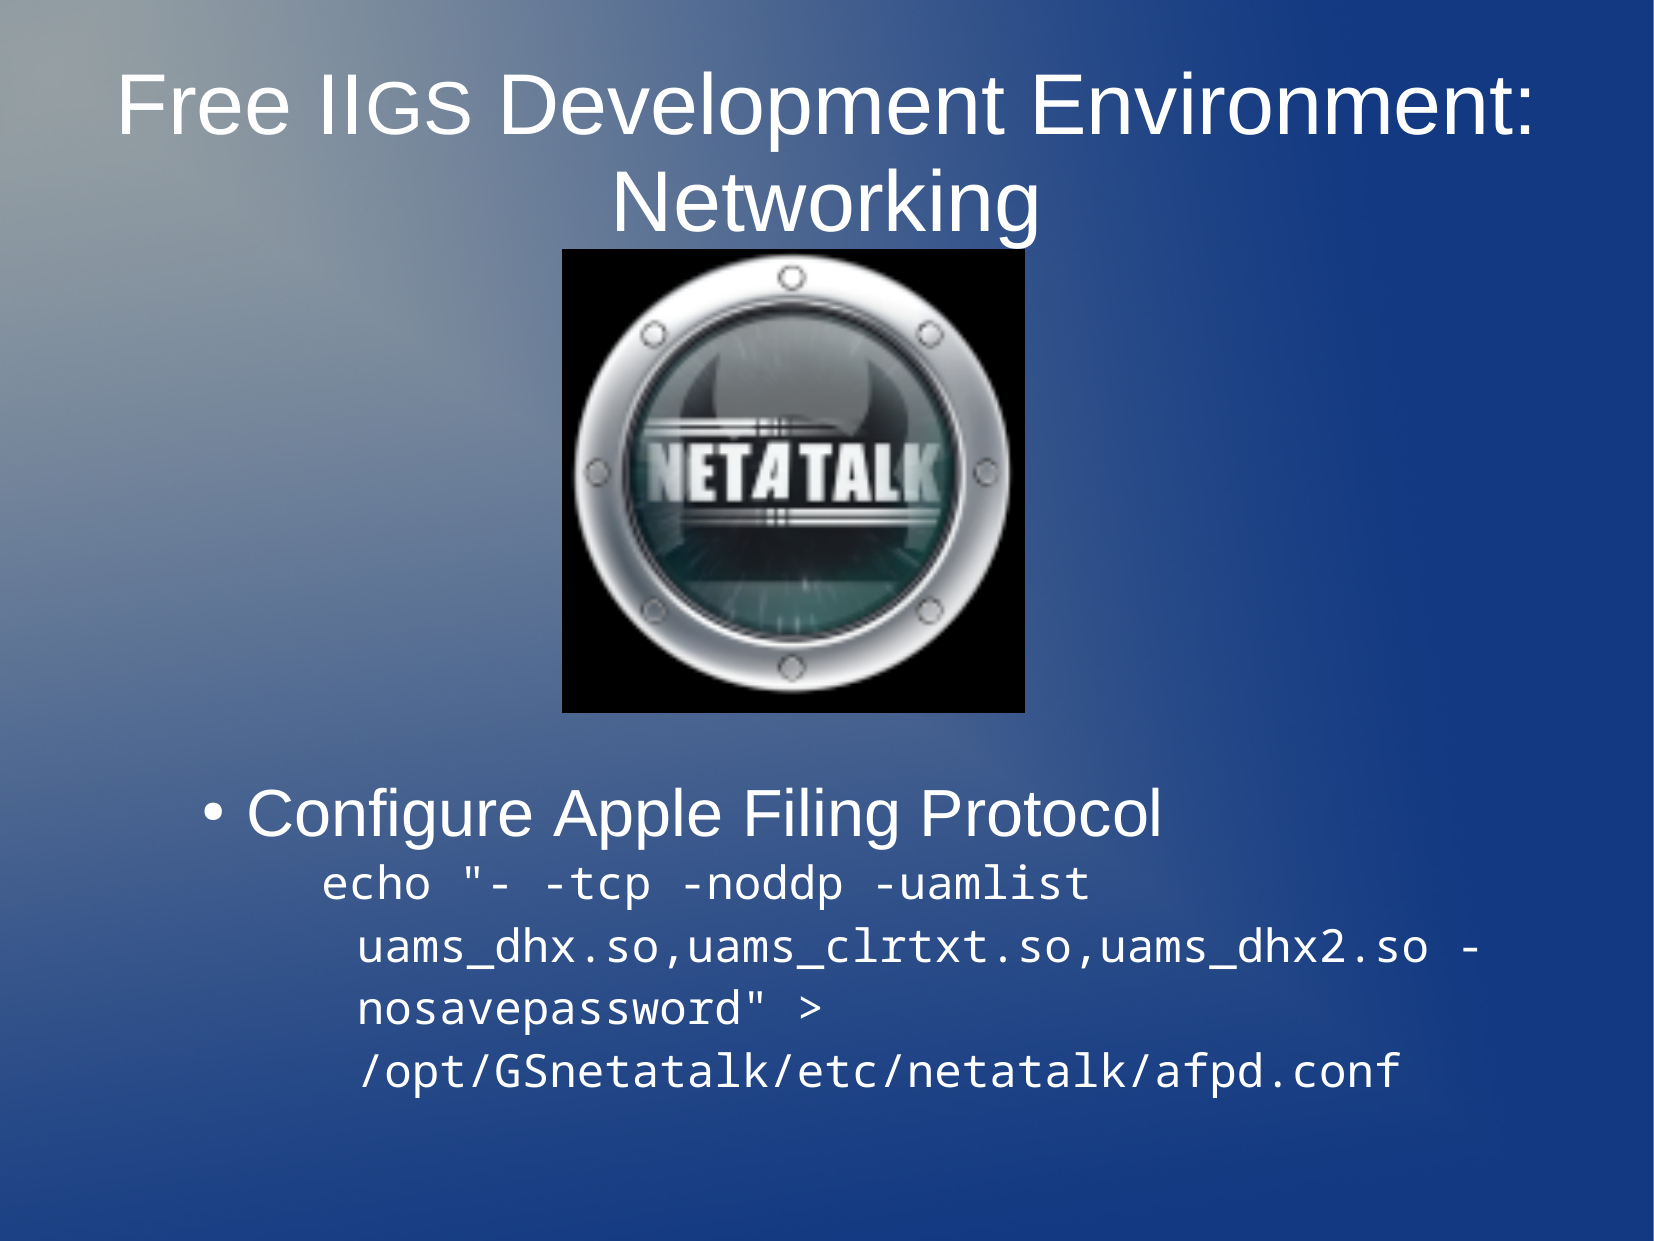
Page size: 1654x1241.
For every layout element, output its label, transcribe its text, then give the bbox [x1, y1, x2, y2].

subtitle Configure Apple Filing Protocol echo "- -tcp -noddp -uamlist uams_dhx.so,uams_clrtxt.so,uams_dhx2.so -nosavepassword" > /opt/GSnetatalk/etc/netatalk/afpd.conf [86, 348, 1576, 1080]
picture [0, 0, 1654, 1241]
title Free IIGS Development Environment: Networking [82, 49, 1571, 257]
